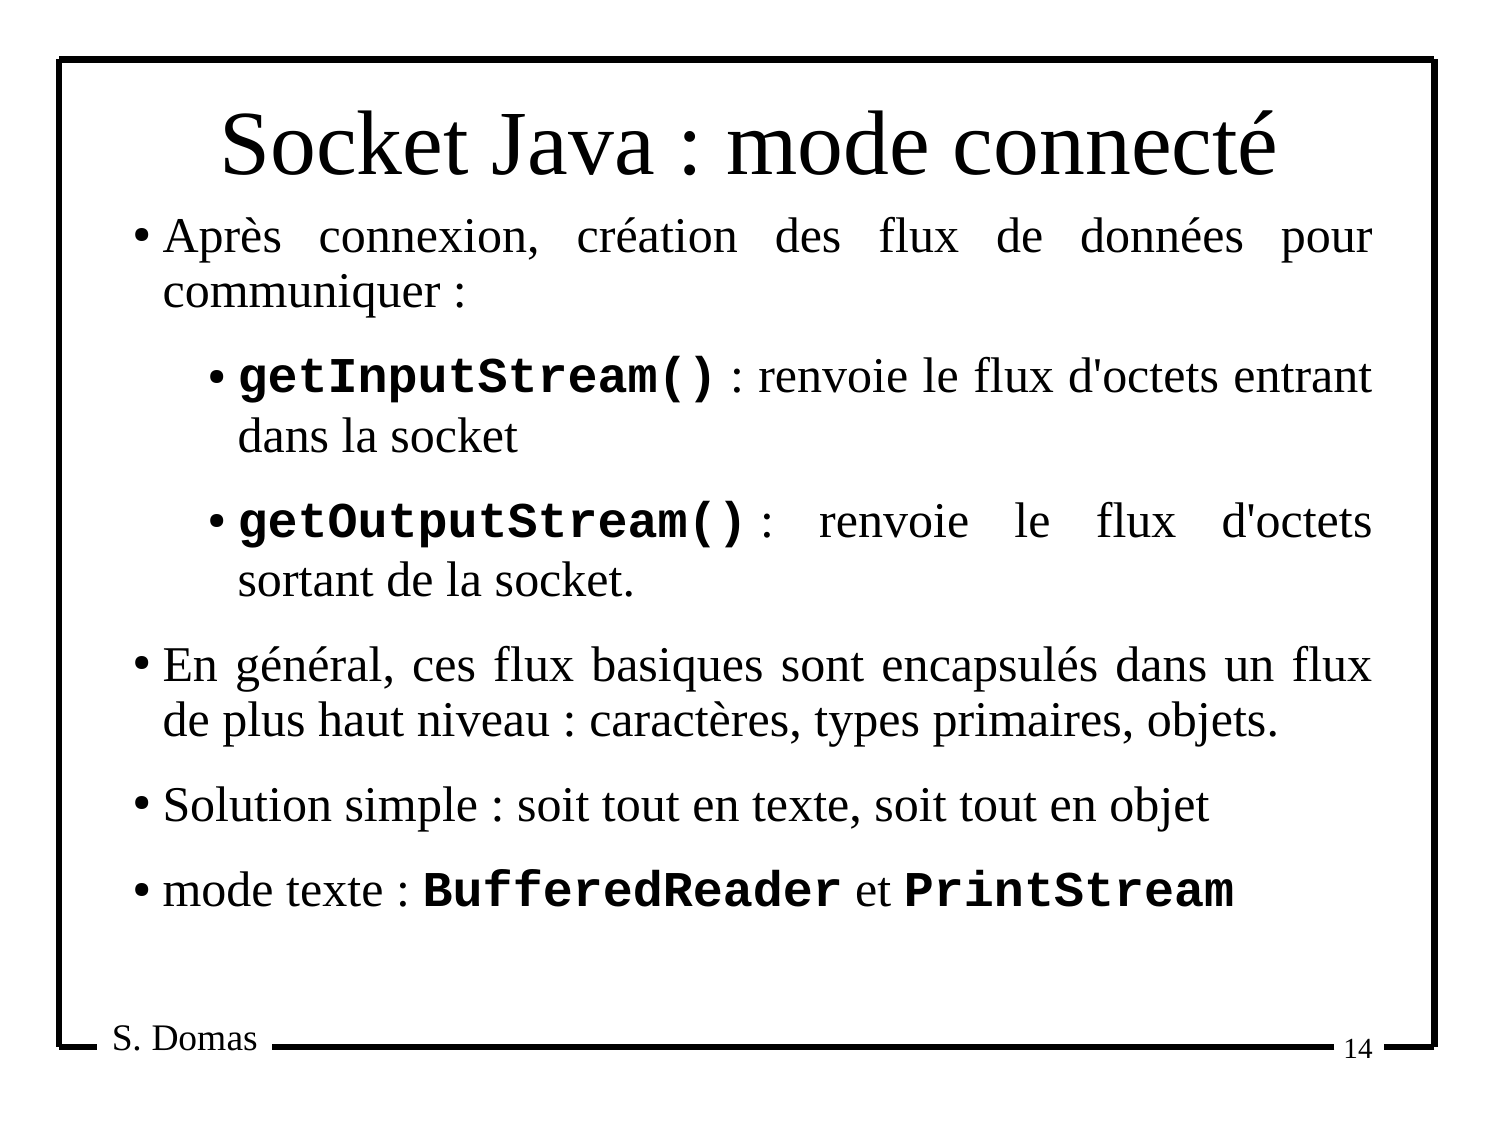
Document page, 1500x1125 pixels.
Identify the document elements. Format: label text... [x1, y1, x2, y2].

title Socket Java : mode connecté [112, 49, 1388, 238]
text_box Après connexion, création des flux de données pour communiquer : getInputStream() : renvoie le flux d'octets entrant dans la socket getOutputStream() : renvoie le flux d'octets sortant de la socket. En général, ces flux basiques sont encapsulés dans un flux de plus haut niveau : caractères, types primaires, objets. Solution simple : soit tout en texte, soit tout en objet mode texte : BufferedReader et PrintStream [118, 238, 1388, 1034]
text_box S. Domas [97, 1009, 273, 1067]
